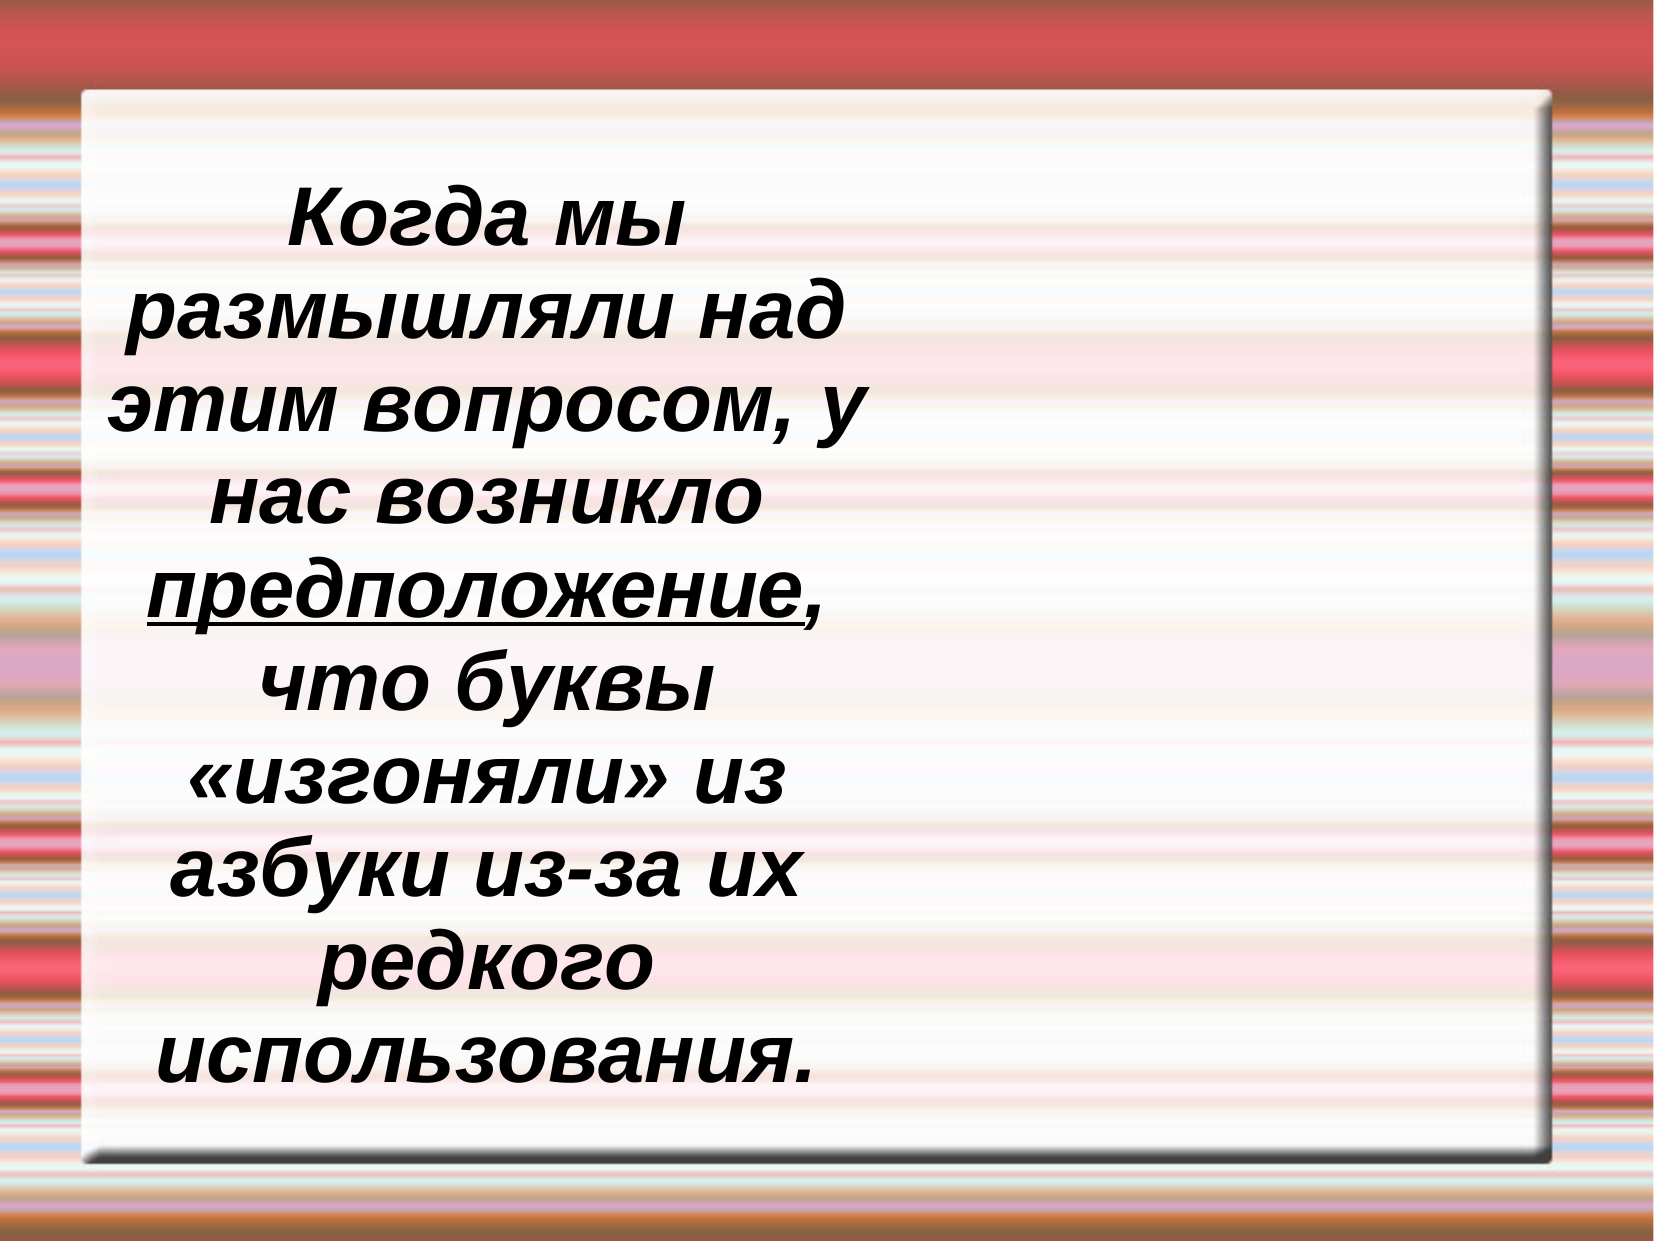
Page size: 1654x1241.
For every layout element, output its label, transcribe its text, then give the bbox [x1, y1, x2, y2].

picture [0, 0, 1654, 1241]
title Когда мы размышляли над этим вопросом, у нас возникло предположение, что буквы «изгоняли» из азбуки из-за их редкого использования. [88, 118, 886, 1152]
